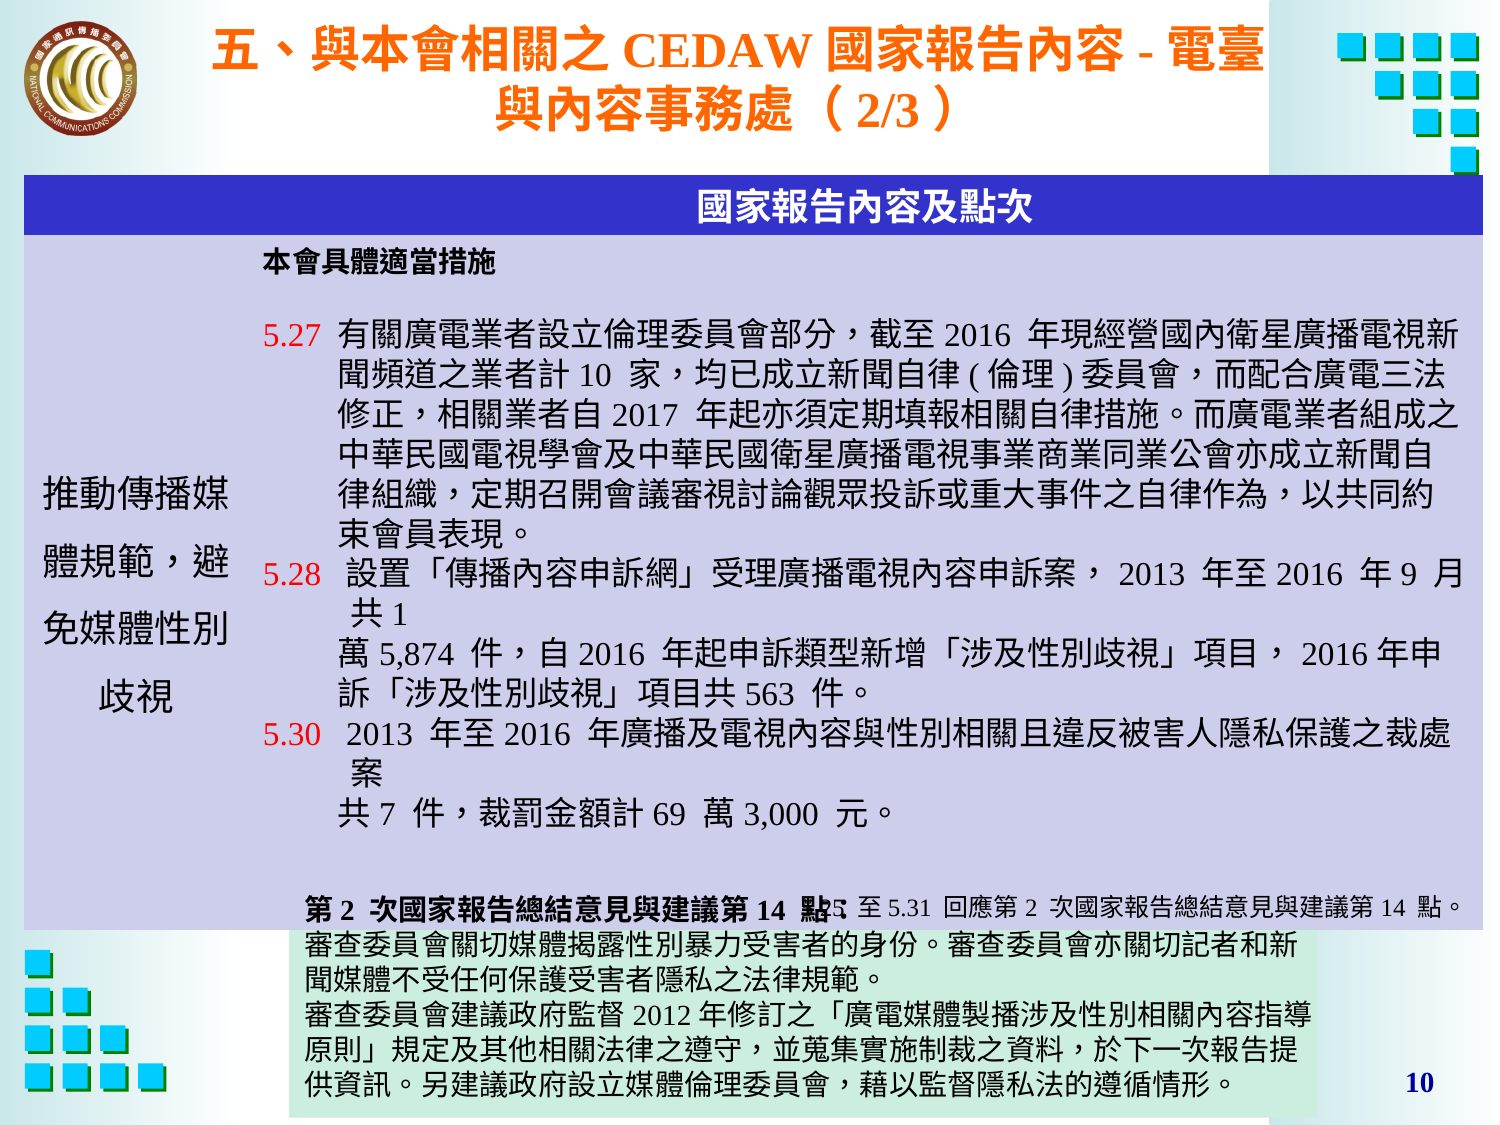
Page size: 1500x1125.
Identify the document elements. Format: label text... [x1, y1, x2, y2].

text_box 第2 次國家報告總結意見與建議第14 點： 審查委員會關切媒體揭露性別暴力受害者的身份。審查委員會亦關切記者和新聞媒體不受任何保護受害者隱私之法律規範。 審查委員會建議政府監督2012年修訂之「廣電媒體製播涉及性別相關內容指導原則」規定及其他相關法律之遵守，並蒐集實施制裁之資料，於下一次報告提供資訊。另建議政府設立媒體倫理委員會，藉以監督隱私法的遵循情形。 [289, 883, 1329, 1125]
table_header 國家報告內容及點次 [248, 175, 1483, 235]
table_header [24, 175, 248, 235]
text_box 五、與本會相關之CEDAW國家報告內容-電臺與內容事務處（2/3） [194, 15, 1282, 141]
table_cell 本會具體適當措施 5.27 有關廣電業者設立倫理委員會部分，截至2016 年現經營國內衛星廣播電視新 聞頻道之業者計10 家，均已成立新聞自律(倫理)委員會，而配合廣電三法修正，相關業者自2017 年起亦須定期填報相關自律措施。而廣電業者組成之中華民國電視學會及中華民國衛星廣播電視事業商業同業公會亦成立新聞自律組織，定期召開會議審視討論觀眾投訴或重大事件之自律作為，以共同約束會員表現。 5.28 設置「傳播內容申訴網」受理廣播電視內容申訴案，2013 年至2016 年9 月共1 萬5,874 件，自2016 年起申訴類型新增「涉及性別歧視」項目，2016年申訴「涉及性別歧視」項目共563 件。 5.30 2013 年至2016 年廣播及電視內容與性別相關且違反被害人隱私保護之裁處案 共7 件，裁罰金額計69 萬3,000 元。 5.25 至5.31 回應第2 次國家報告總結意見與建議第14 點。 [248, 235, 1483, 930]
picture [24, 21, 137, 136]
table_cell 推動傳播媒體規範，避免媒體性別歧視 [24, 235, 248, 930]
